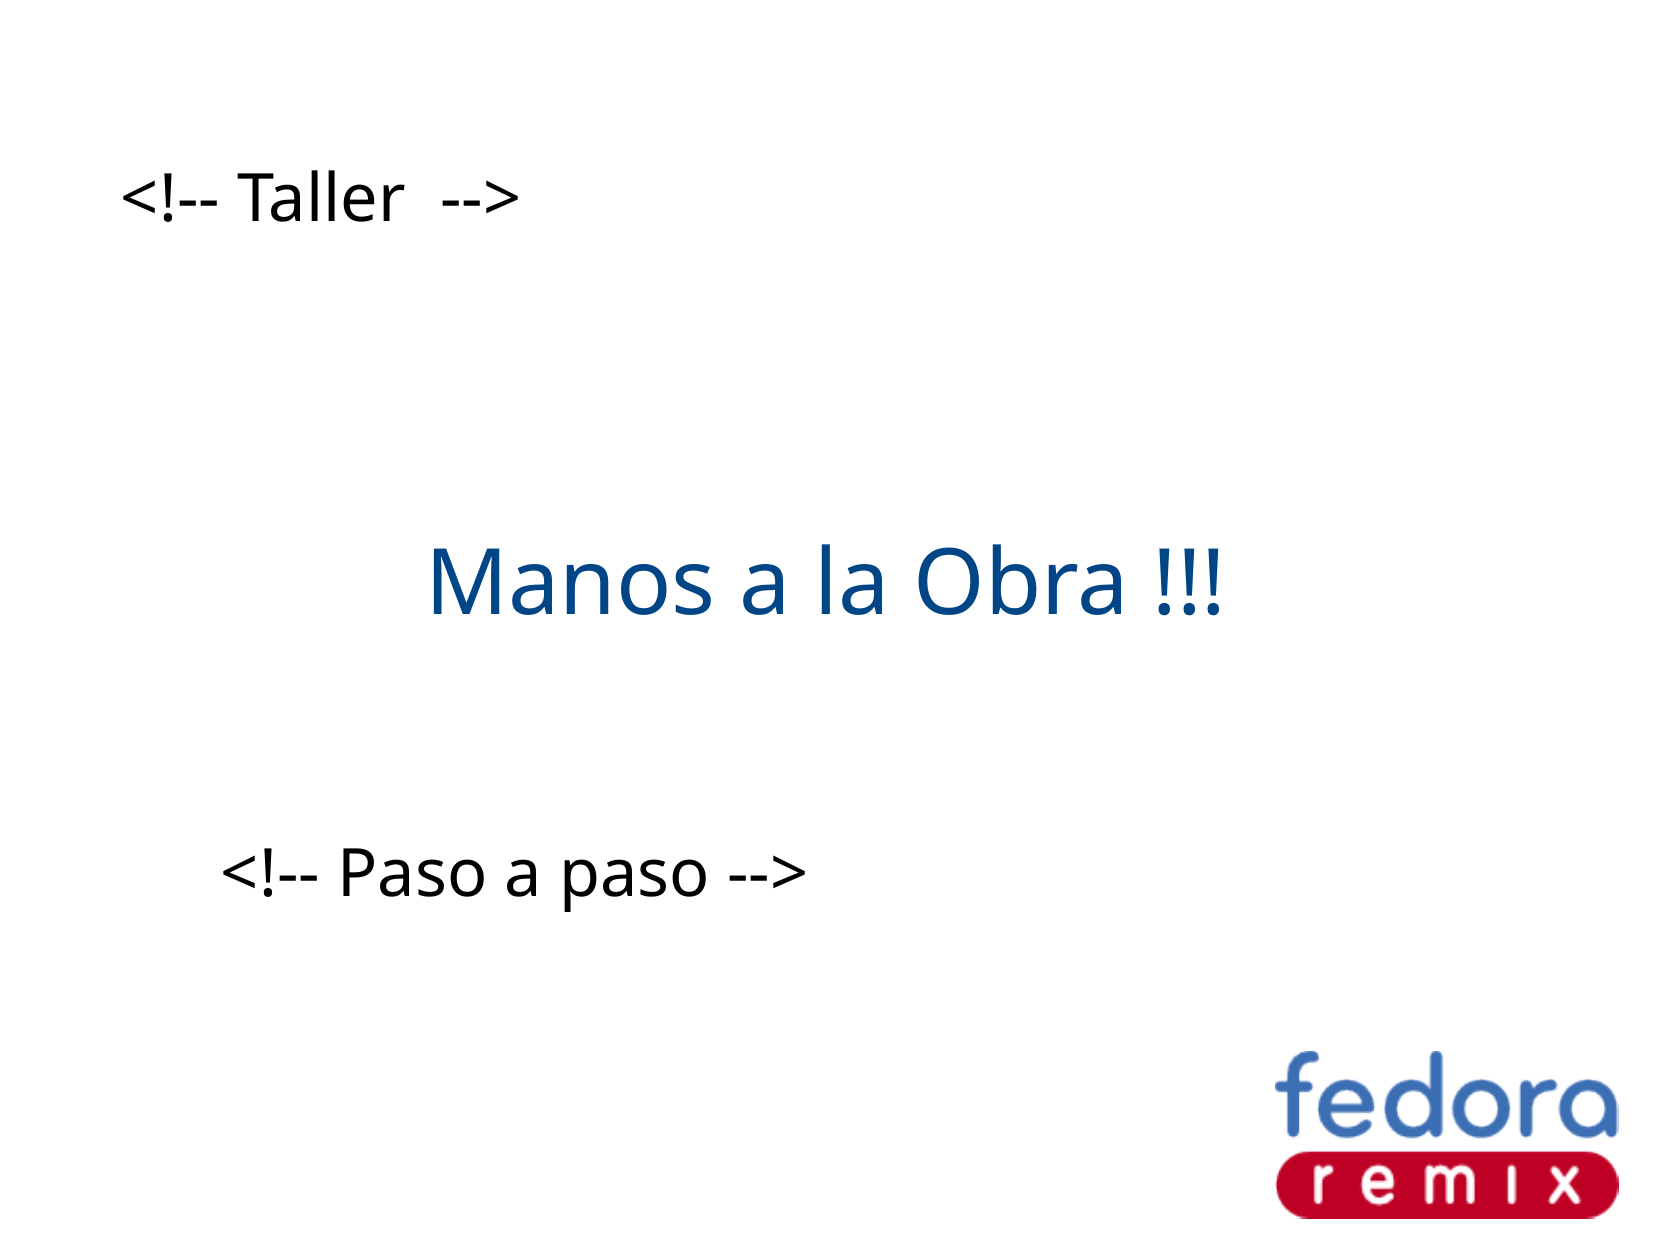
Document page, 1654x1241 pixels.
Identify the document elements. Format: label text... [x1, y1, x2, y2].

title Manos a la Obra !!! [82, 56, 1571, 1102]
picture [1275, 1051, 1619, 1219]
list <!-- Paso a paso --> [150, 825, 1613, 903]
list <!-- Taller --> [49, 150, 1426, 229]
